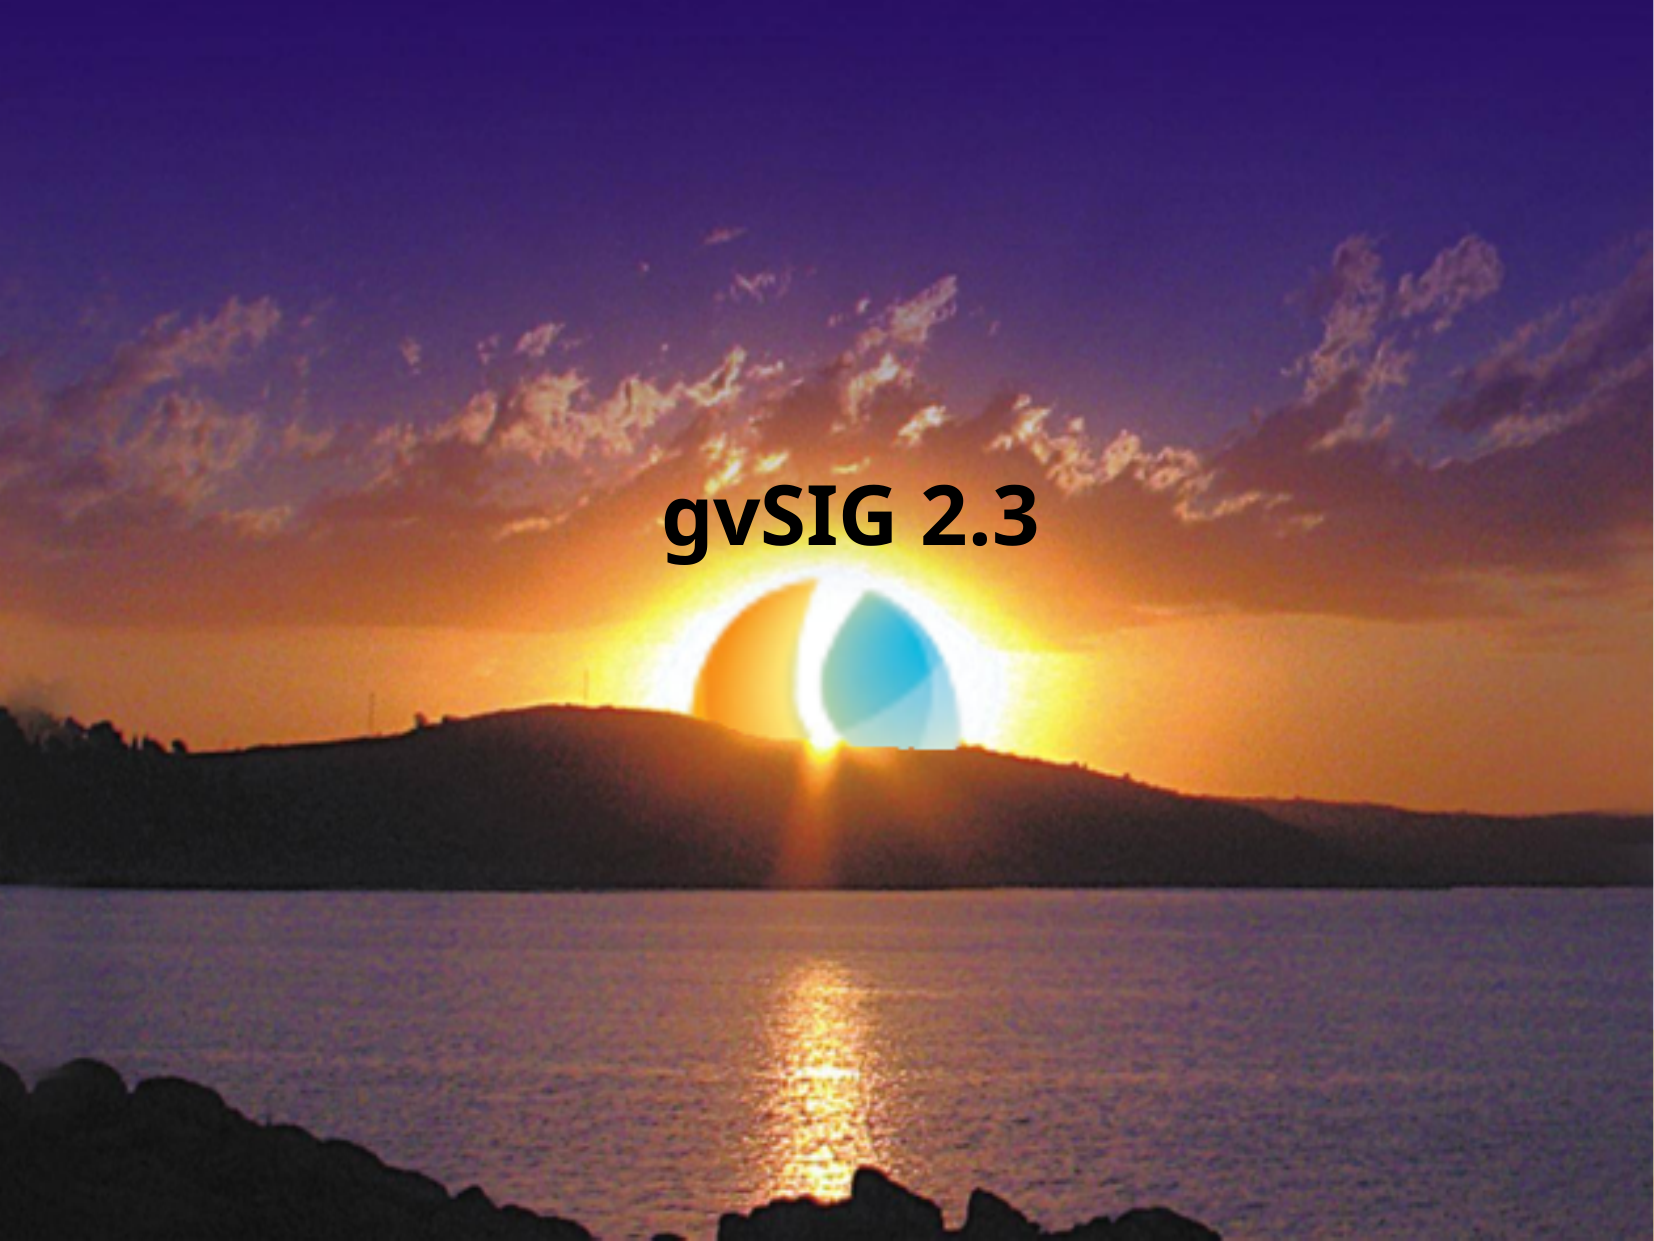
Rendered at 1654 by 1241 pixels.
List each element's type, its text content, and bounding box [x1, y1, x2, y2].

picture [0, 0, 1654, 1241]
title gvSIG 2.3 [135, 472, 1565, 668]
